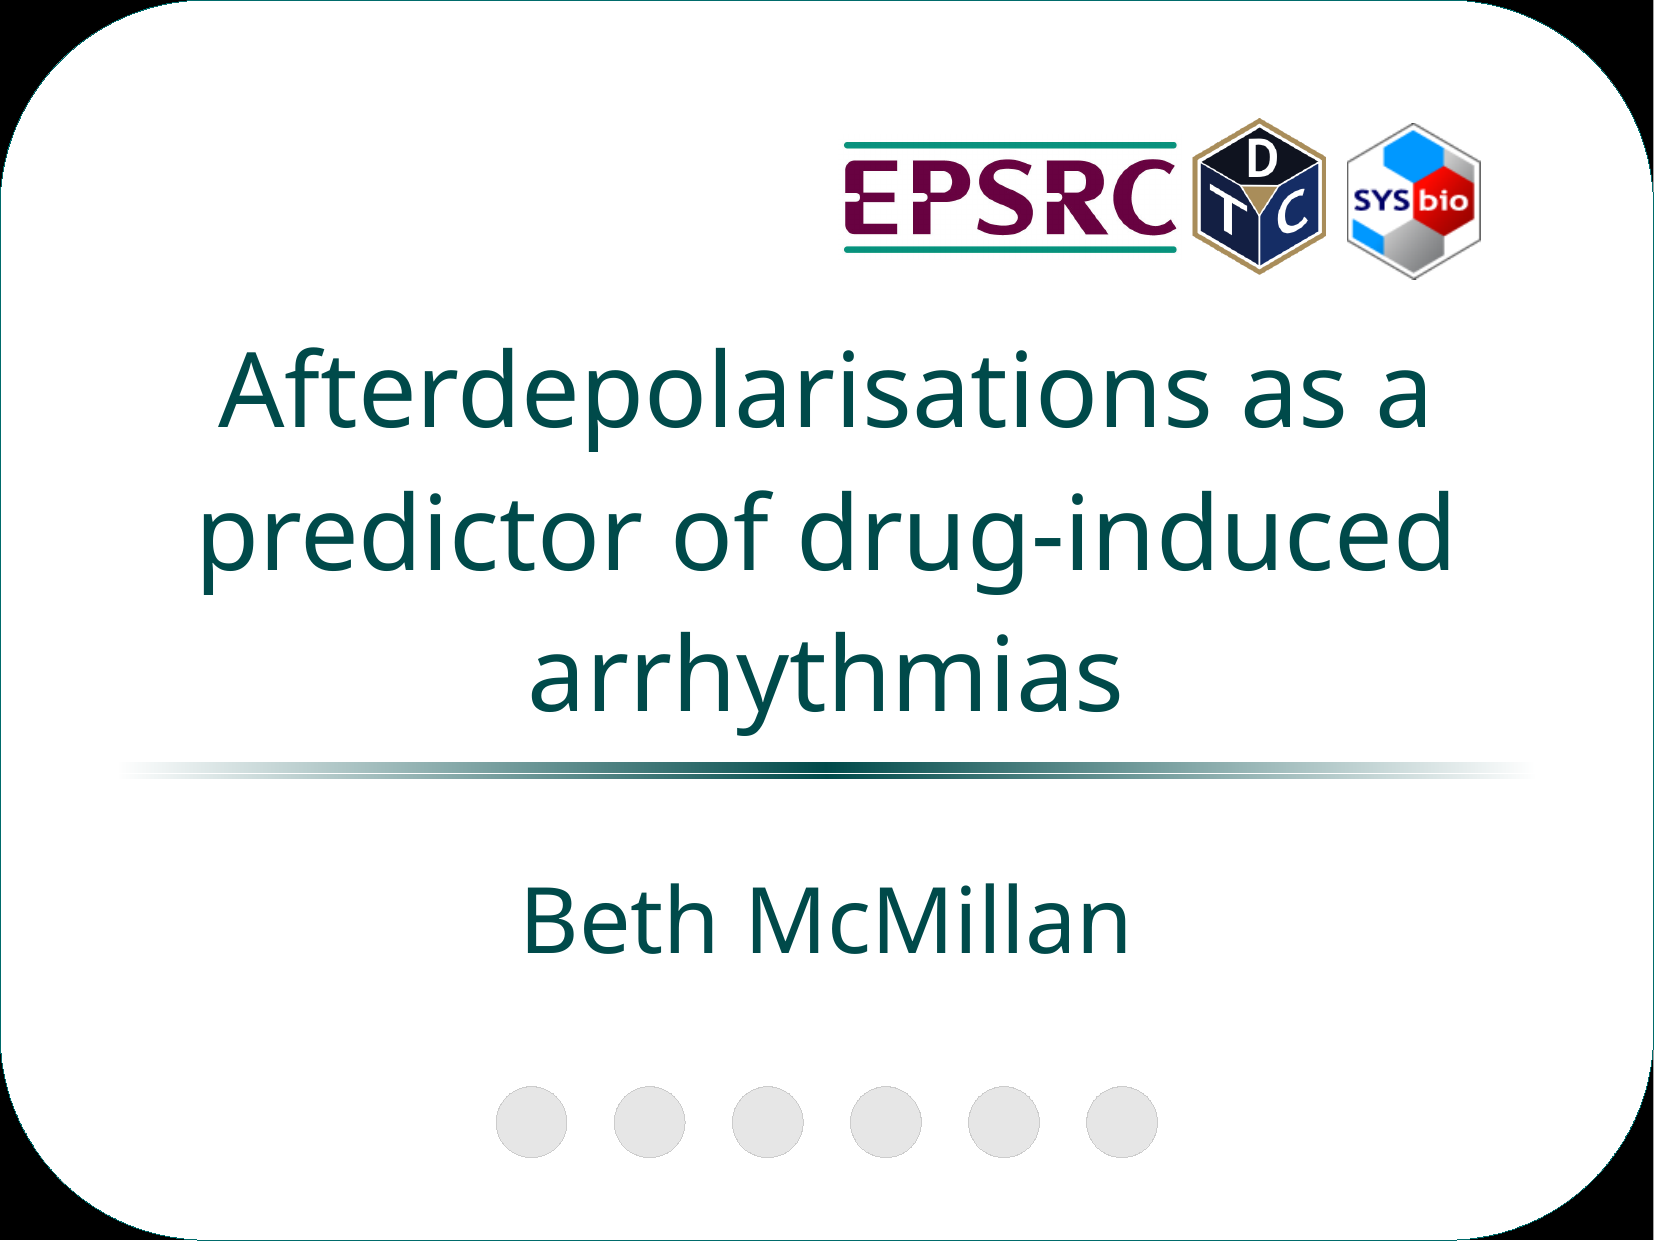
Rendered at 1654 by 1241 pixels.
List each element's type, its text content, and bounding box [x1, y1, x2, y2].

title Beth McMillan [82, 814, 1571, 1023]
picture [1347, 123, 1481, 280]
picture [1192, 118, 1326, 275]
text_box [0, 0, 1654, 1241]
picture [838, 134, 1182, 260]
subtitle Afterdepolarisations as a predictor of drug-induced arrhythmias [82, 49, 1571, 814]
